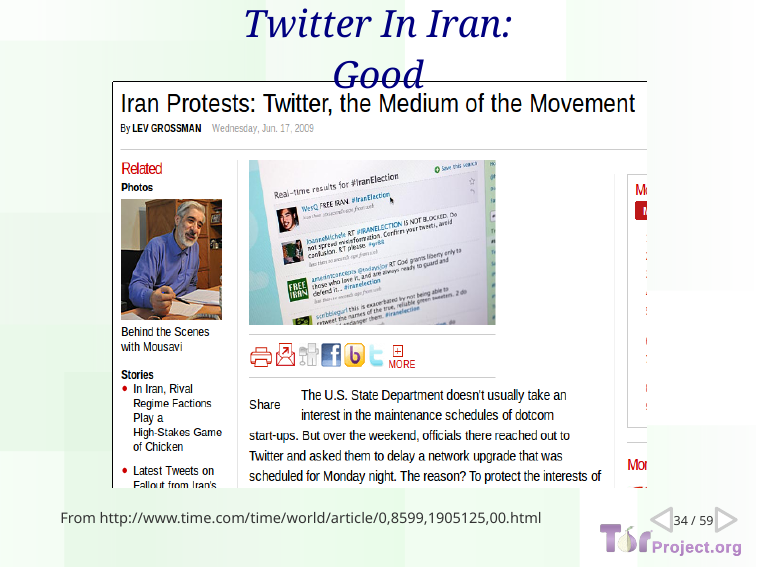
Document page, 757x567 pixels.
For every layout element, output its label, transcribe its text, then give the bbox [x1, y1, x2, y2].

picture [0, 0, 757, 567]
text_box From http://www.time.com/time/world/article/0,8599,1905125,00.html [66, 501, 536, 536]
text_box Twitter In Iran: Good [190, 18, 566, 79]
